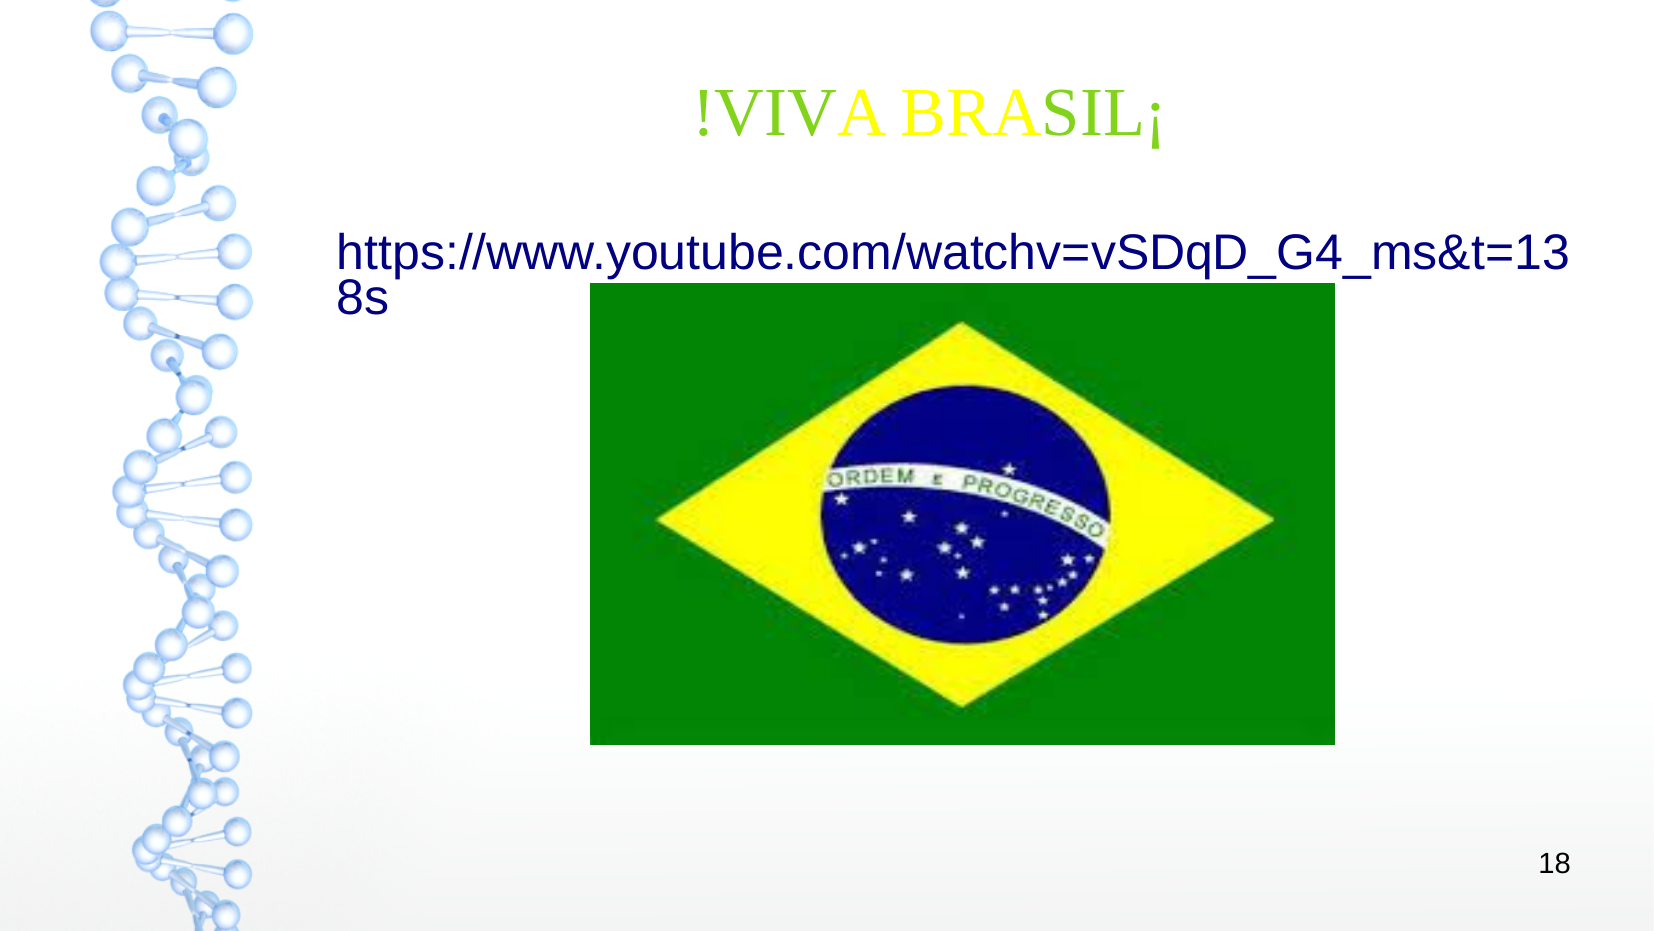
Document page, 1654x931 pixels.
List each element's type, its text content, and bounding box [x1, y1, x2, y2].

list https://www.youtube.com/watchv=vSDqD_G4_ms&t=138s [265, 224, 1595, 764]
picture [0, 0, 1654, 931]
title !VIVA BRASIL¡ [265, 35, 1595, 189]
